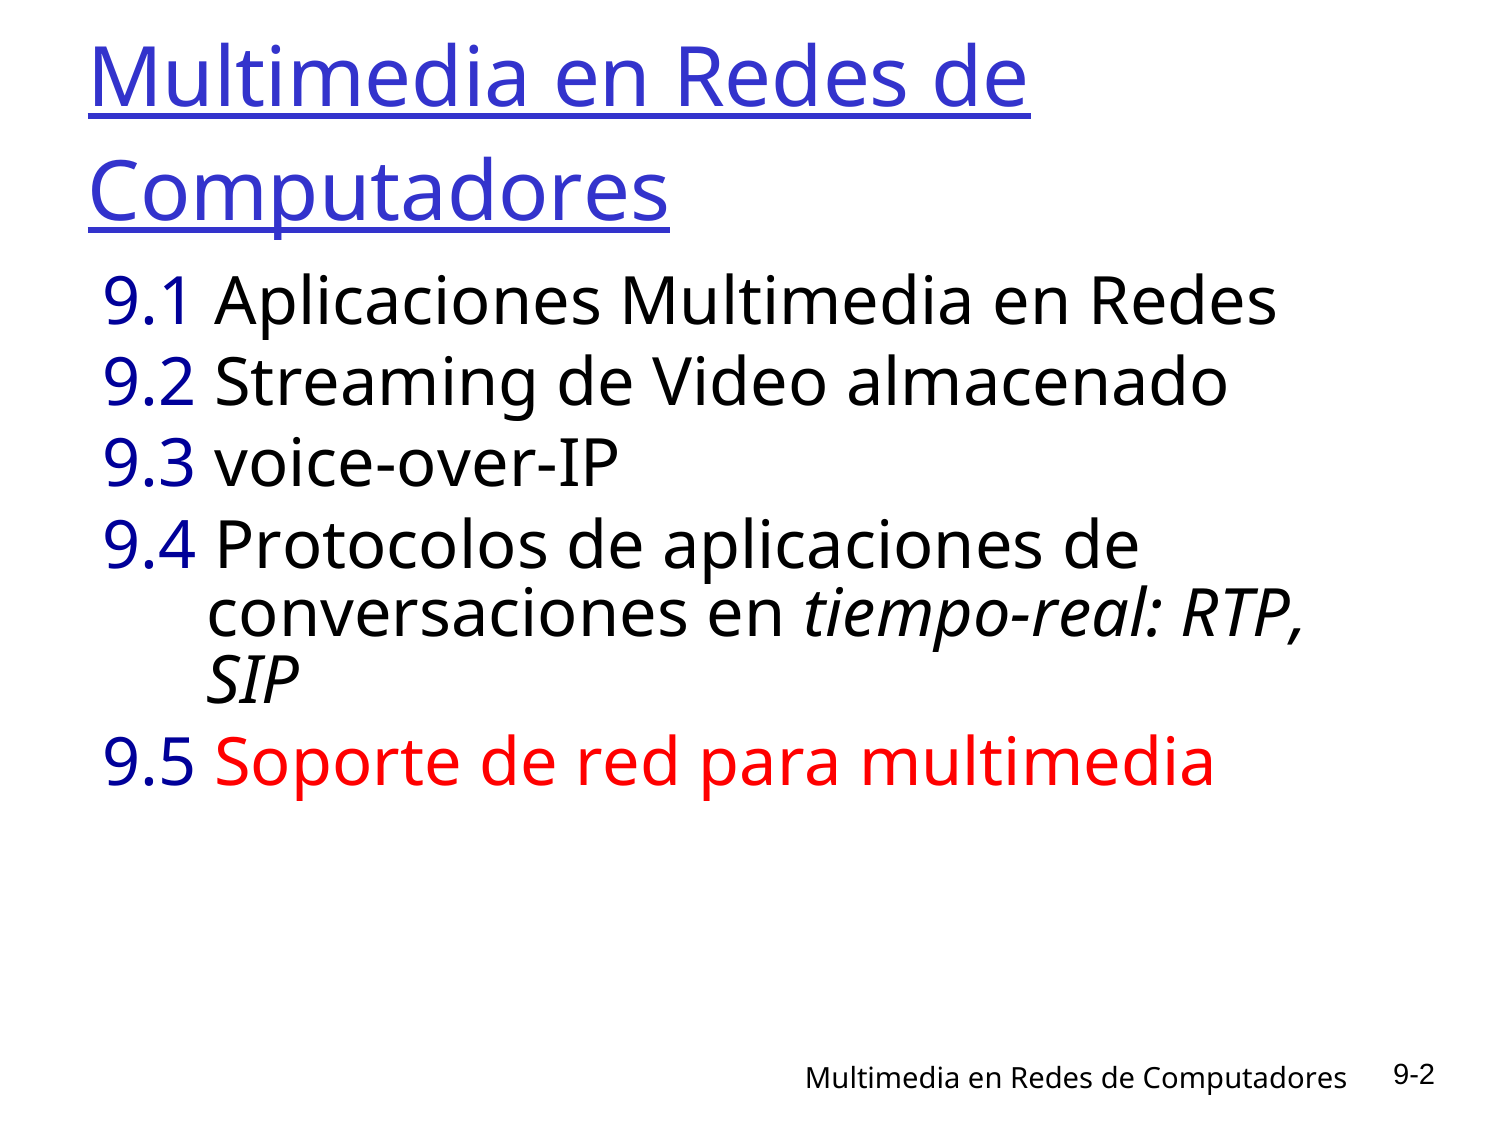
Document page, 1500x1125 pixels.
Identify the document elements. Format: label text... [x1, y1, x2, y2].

title Multimedia en Redes de Computadores [87, 37, 1363, 226]
list 9.1 Aplicaciones Multimedia en Redes 9.2 Streaming de Video almacenado 9.3 voice-over-IP 9.4 Protocolos de aplicaciones de conversaciones en tiempo-real: RTP, SIP 9.5 Soporte de red para multimedia [87, 262, 1361, 1025]
